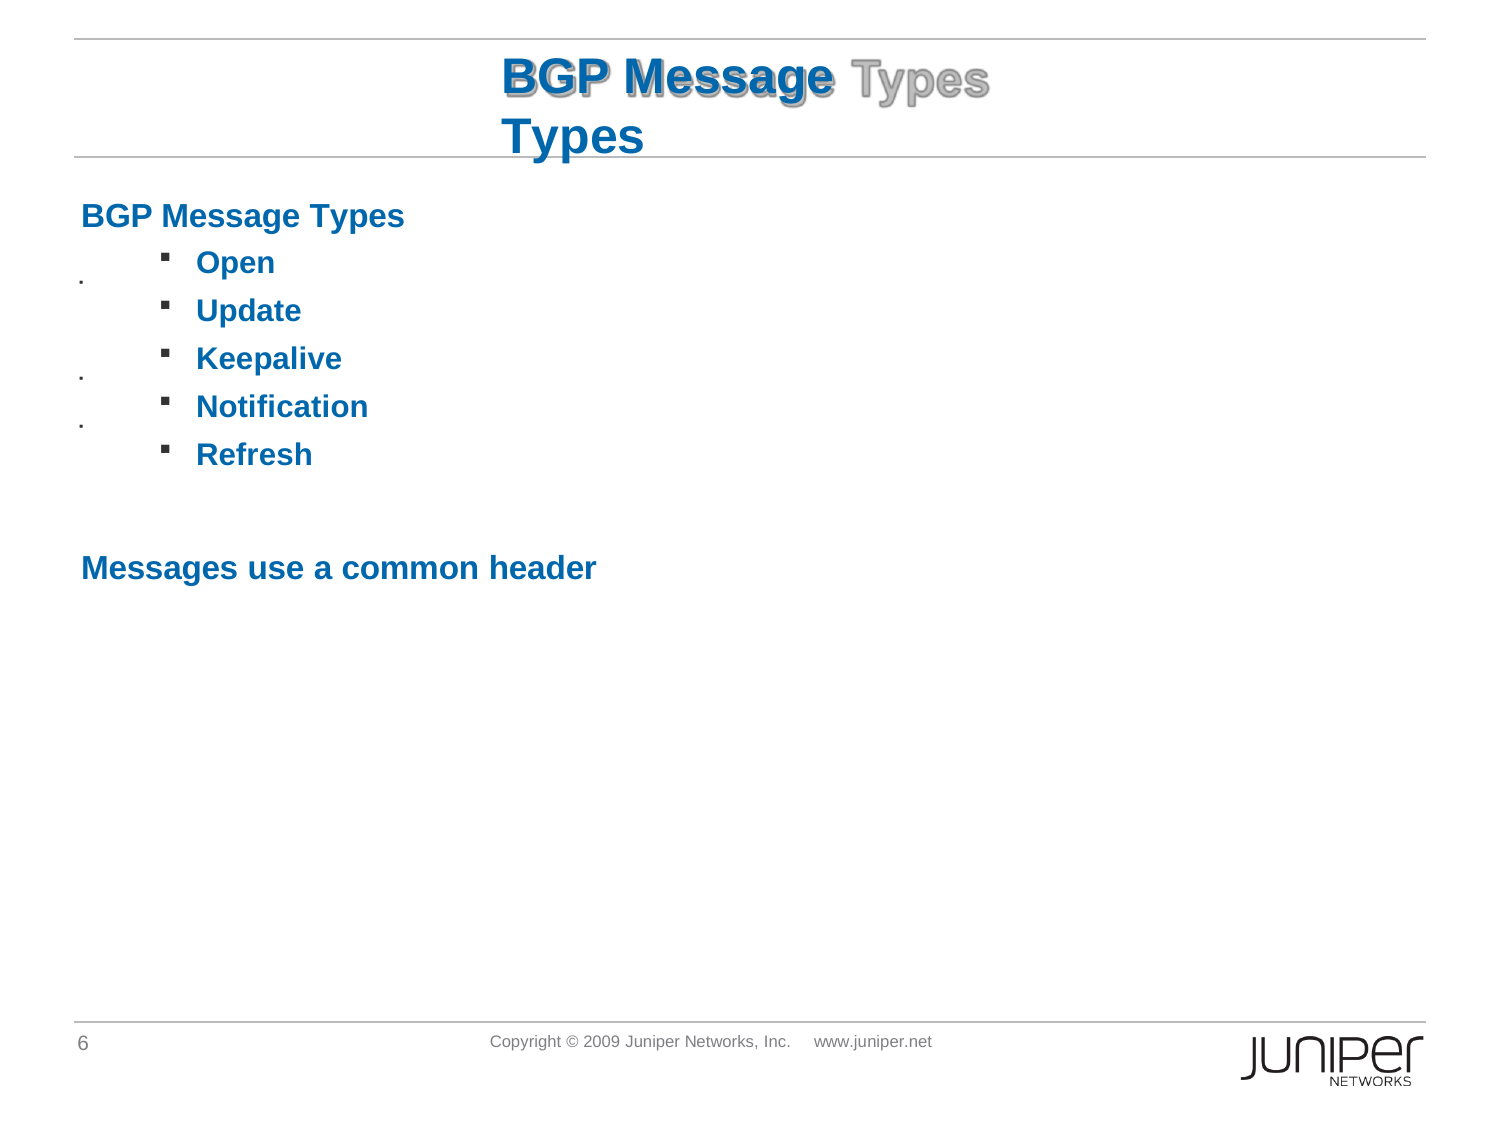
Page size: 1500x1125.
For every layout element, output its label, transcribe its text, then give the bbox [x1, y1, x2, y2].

text_box [470, 29, 1023, 140]
text_box BGP Message Types [499, 43, 991, 106]
text_box [599, 130, 609, 137]
text_box [569, 131, 580, 140]
text_box Copyright © 2009 Juniper Networks, Inc. www.juniper.net [488, 1031, 935, 1053]
text_box BGP Message Types Open Update Keepalive Notification Refresh Messages use a common header [78, 194, 604, 589]
text_box 10 [73, 1029, 105, 1056]
